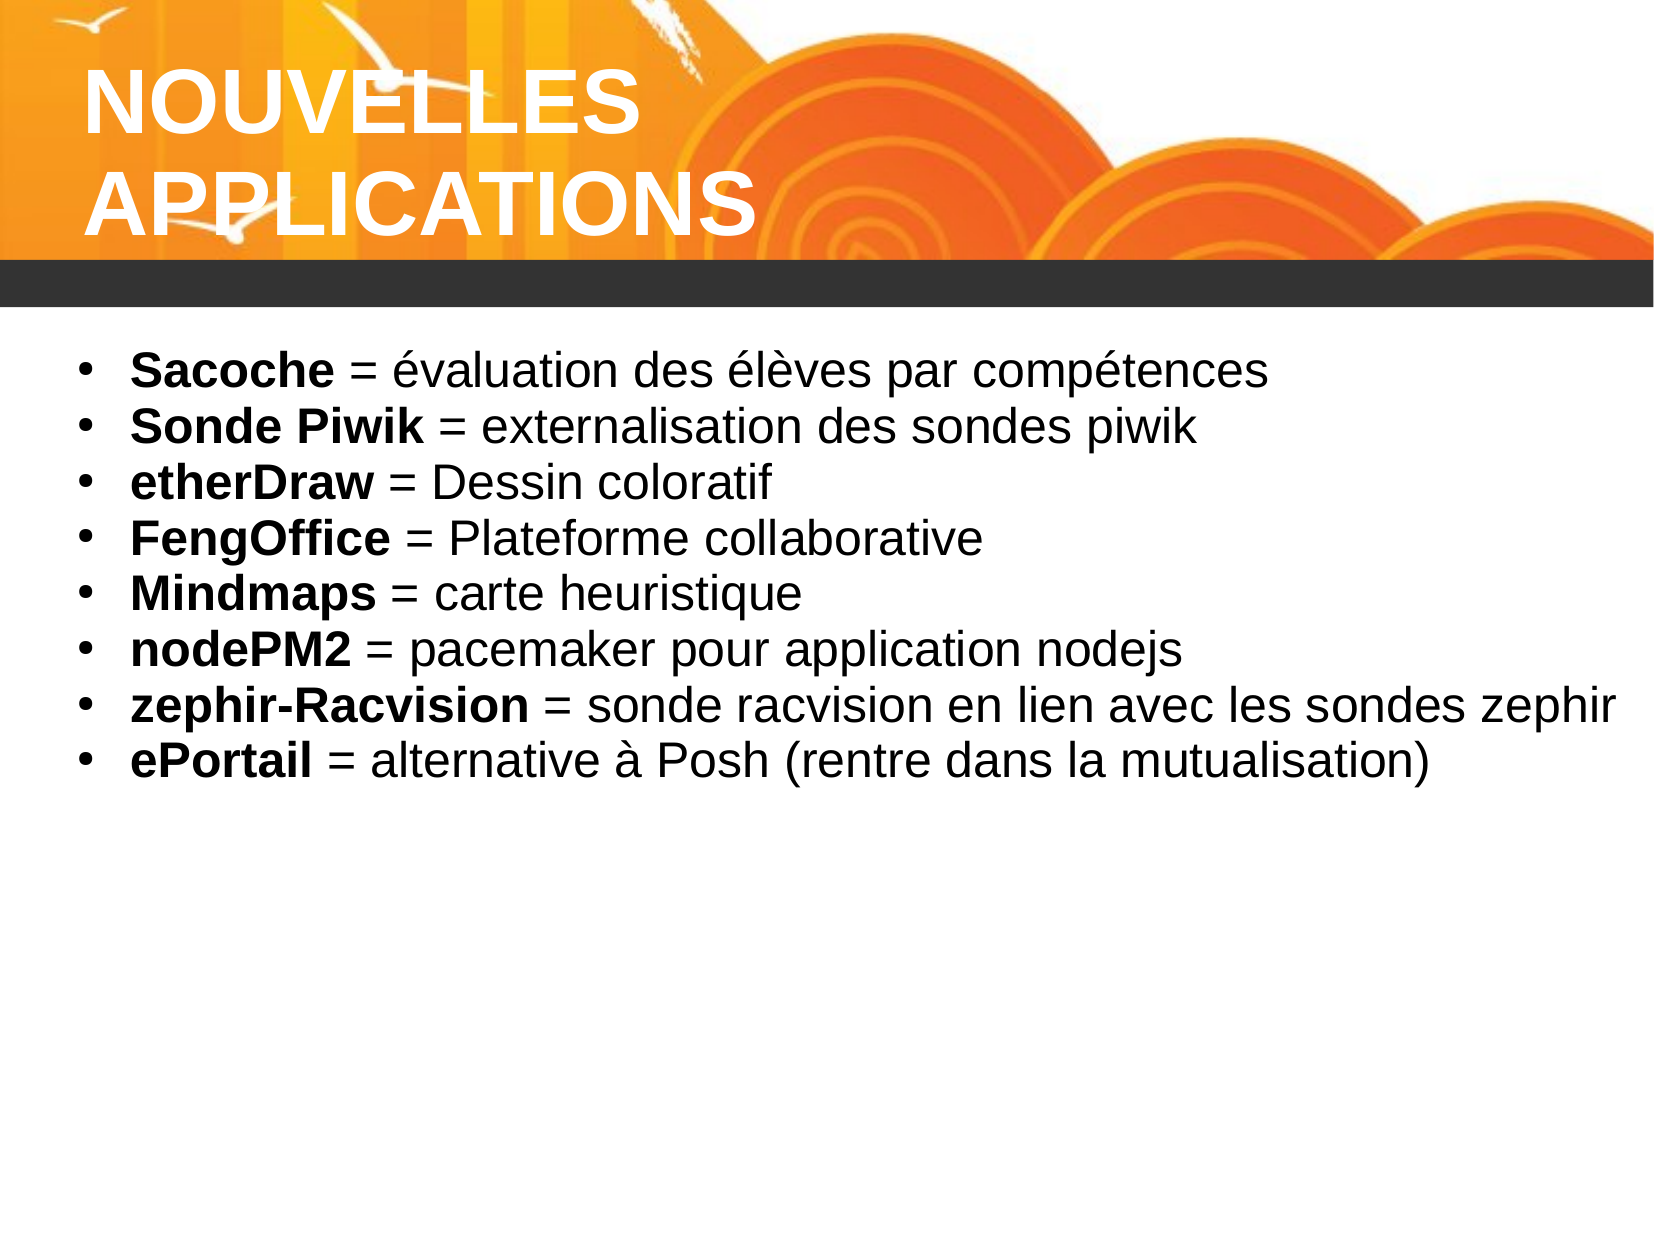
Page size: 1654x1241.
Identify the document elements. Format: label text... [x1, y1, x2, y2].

title NOUVELLES APPLICATIONS [82, 49, 1571, 257]
list Sacoche = évaluation des élèves par compétences Sonde Piwik = externalisation des sondes piwik etherDraw = Dessin coloratif FengOffice = Plateforme collaborative Mindmaps = carte heuristique nodePM2 = pacemaker pour application nodejs zephir-Racvision = sonde racvision en lien avec les sondes zephir ePortail = alternative à Posh (rentre dans la mutualisation) [59, 342, 1630, 1062]
